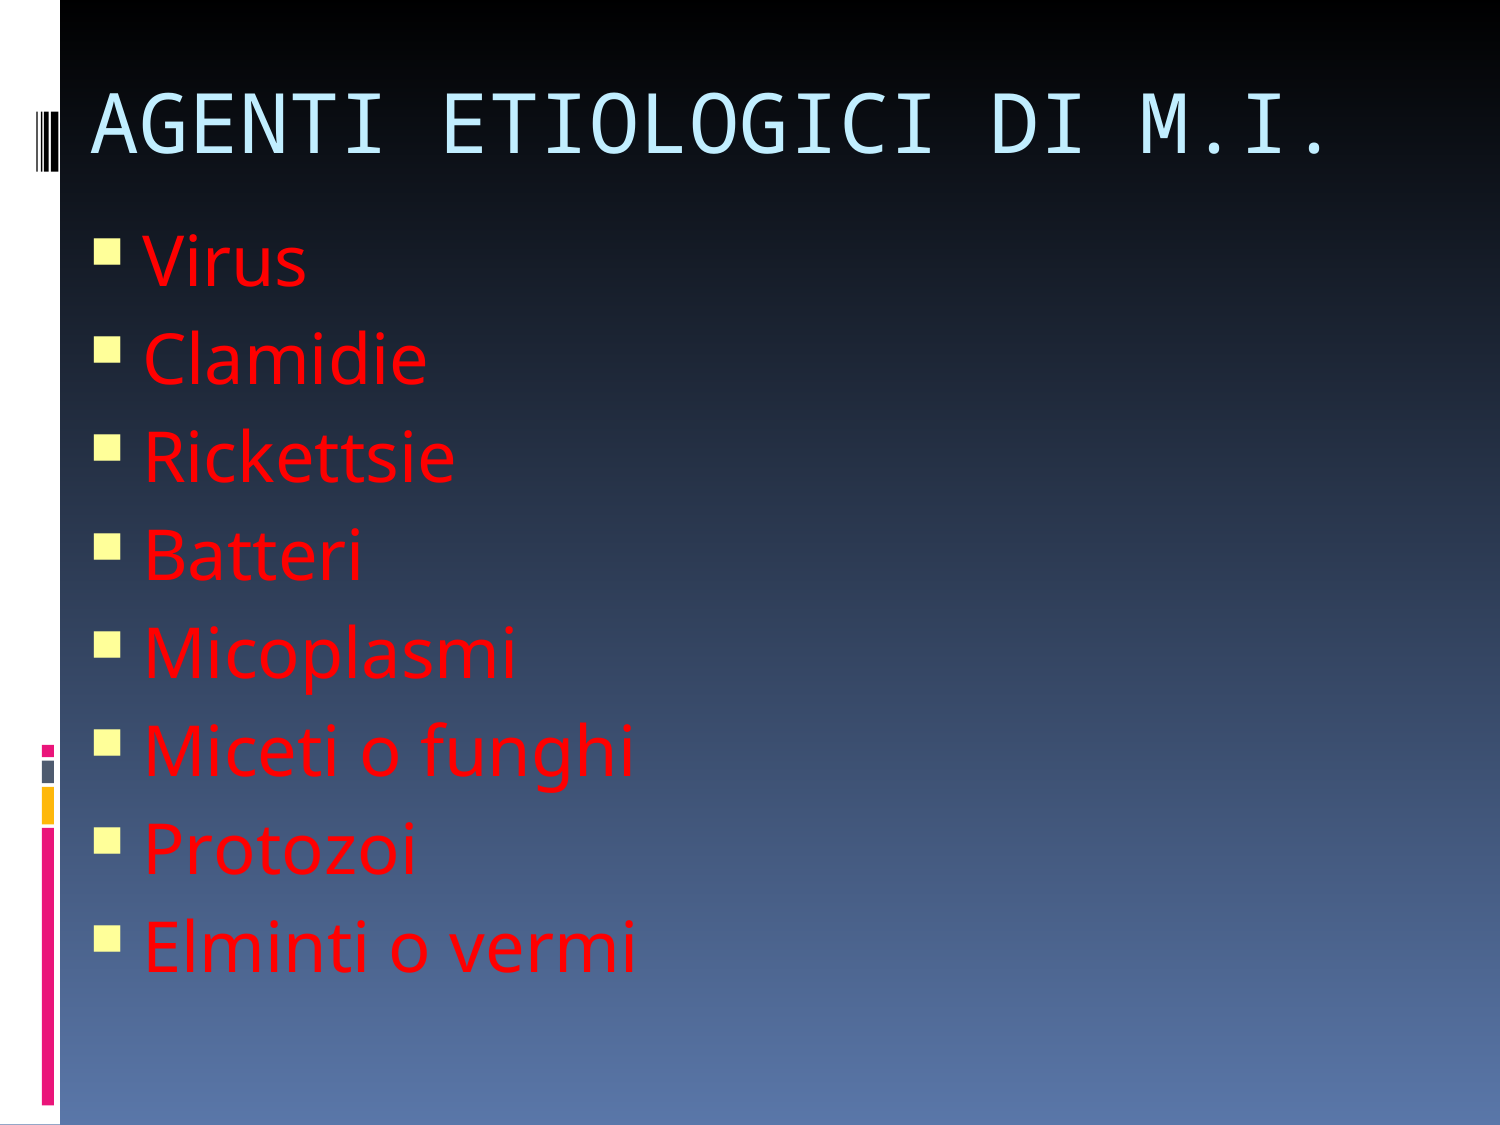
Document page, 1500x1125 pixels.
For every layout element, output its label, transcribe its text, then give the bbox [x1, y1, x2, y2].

list Virus Clamidie Rickettsie Batteri Micoplasmi Miceti o funghi Protozoi Elminti o vermi [75, 207, 1426, 1002]
title AGENTI ETIOLOGICI DI M.I. [75, 62, 1426, 207]
